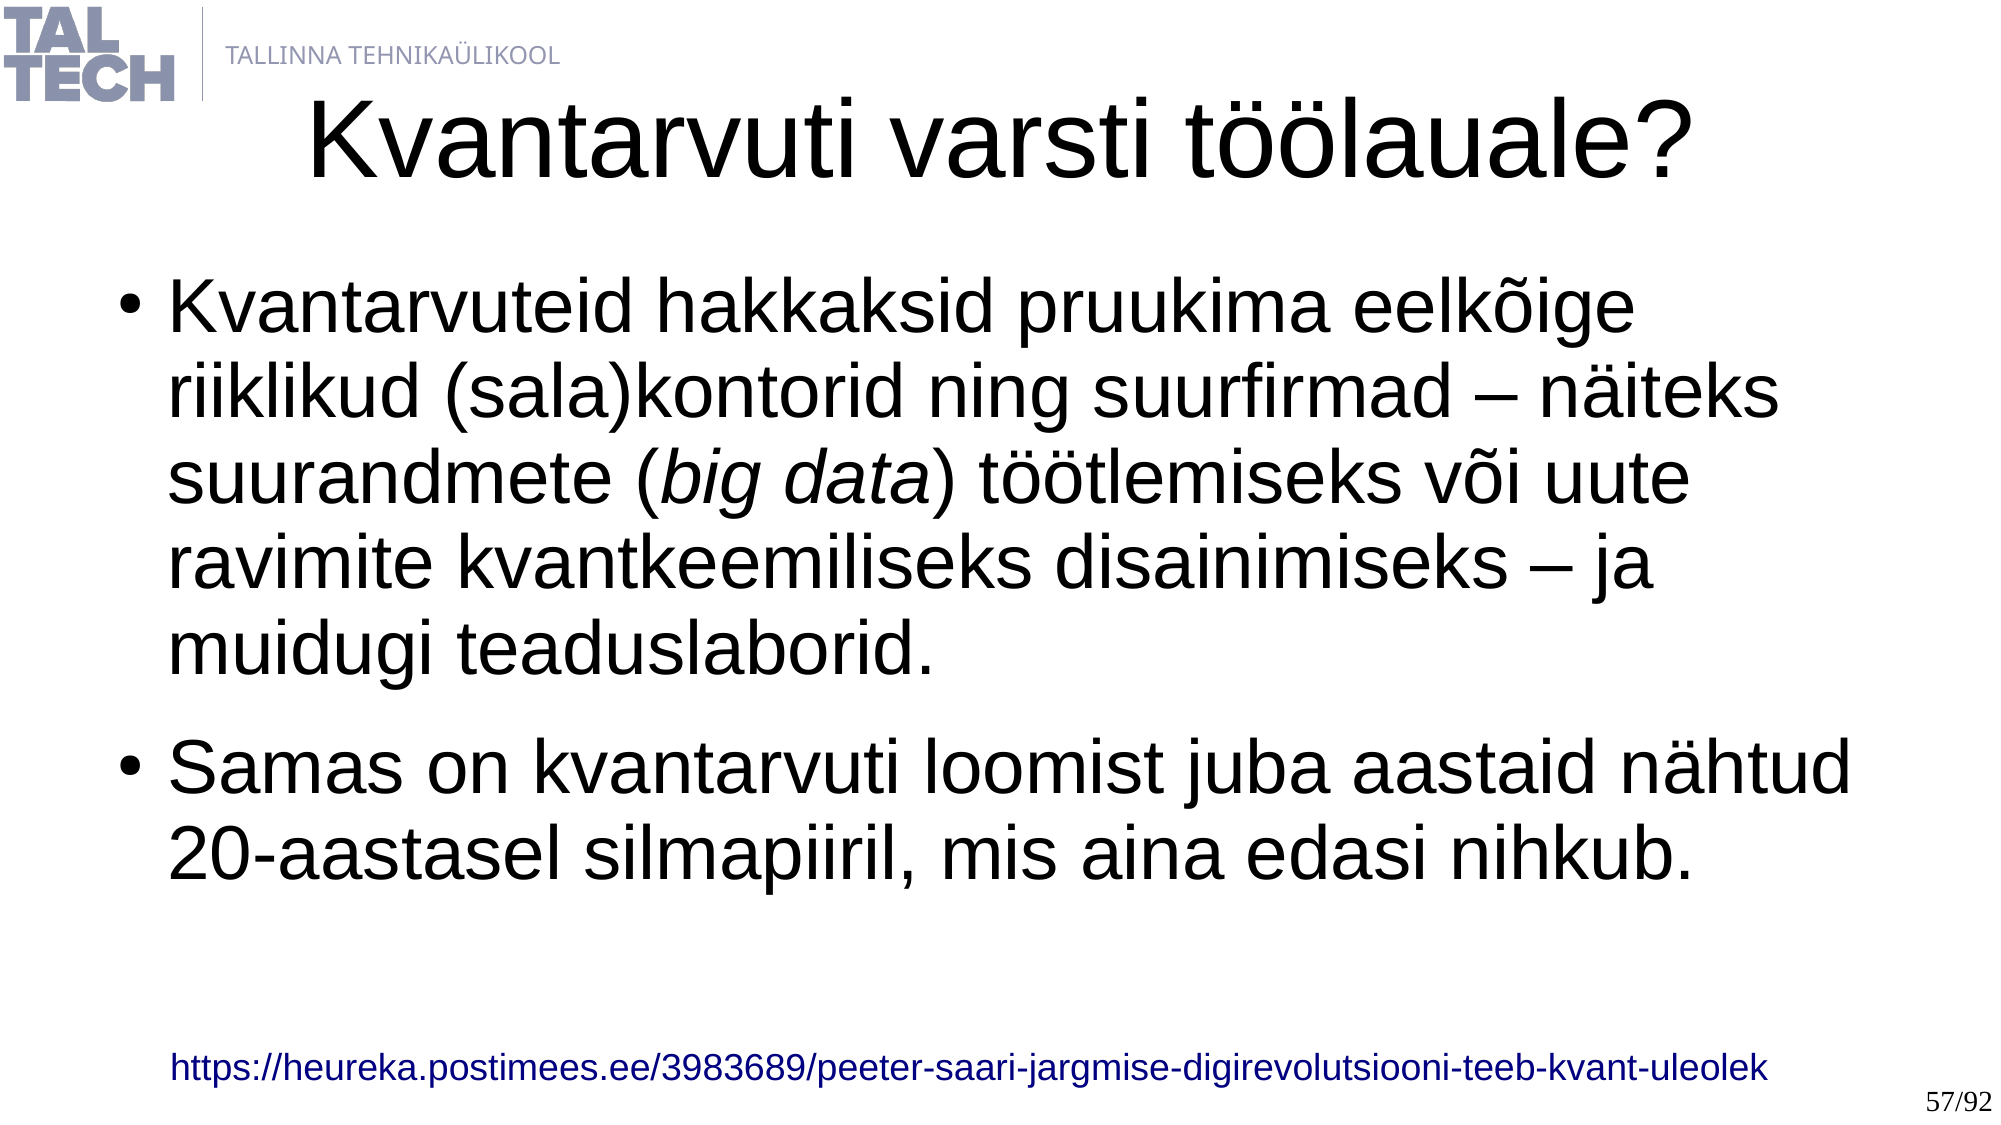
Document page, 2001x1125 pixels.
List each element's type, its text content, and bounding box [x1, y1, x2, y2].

list Kvantarvuteid hakkaksid pruukima eelkõige riiklikud (sala)kontorid ning suurfirmad – näiteks suurandmete (big data) töötlemiseks või uute ravimite kvantkeemiliseks disainimiseks – ja muidugi teaduslaborid. Samas on kvantarvuti loomist juba aastaid nähtud 20-aastasel silmapiiril, mis aina edasi nihkub. [99, 263, 1901, 957]
picture [0, 0, 178, 107]
title Kvantarvuti varsti töölauale? [99, 44, 1901, 233]
text_box https://heureka.postimees.ee/3983689/peeter-saari-jargmise-digirevolutsiooni-teeb-kvant-uleolek [155, 1039, 1784, 1097]
